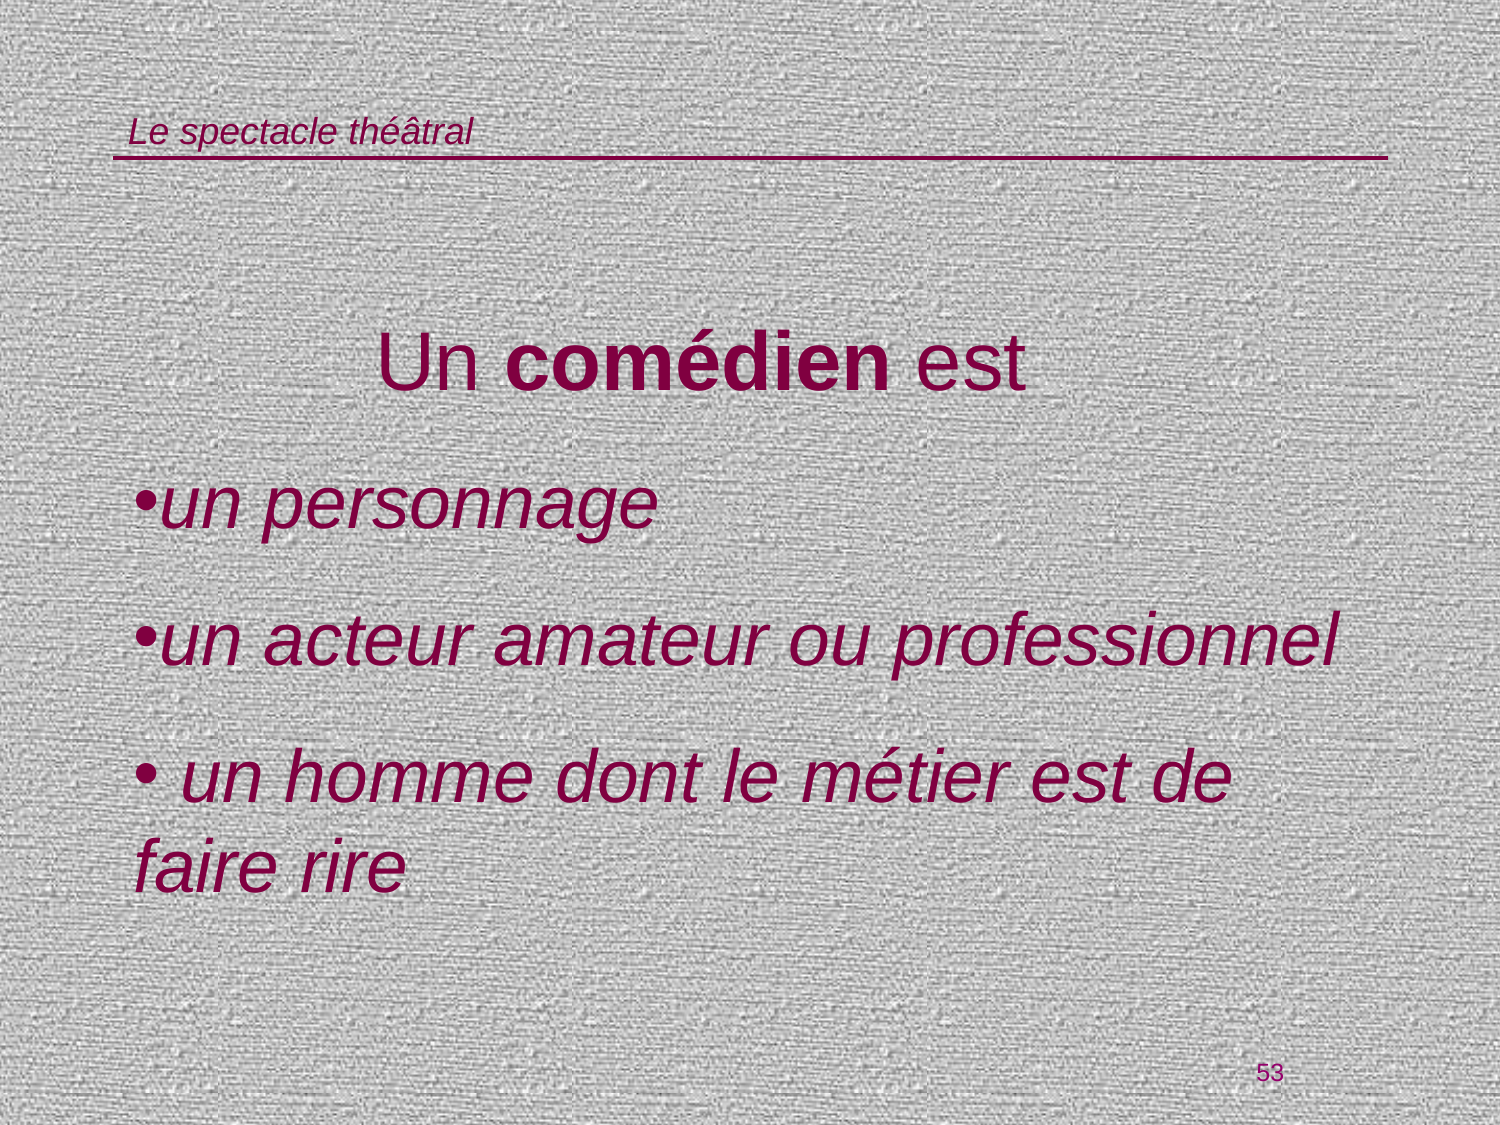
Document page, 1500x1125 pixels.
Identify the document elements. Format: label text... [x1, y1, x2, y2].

text_box Un comédien est un personnage un acteur amateur ou professionnel un homme dont le métier est de faire rire [118, 299, 1382, 916]
picture [0, 0, 1500, 1125]
